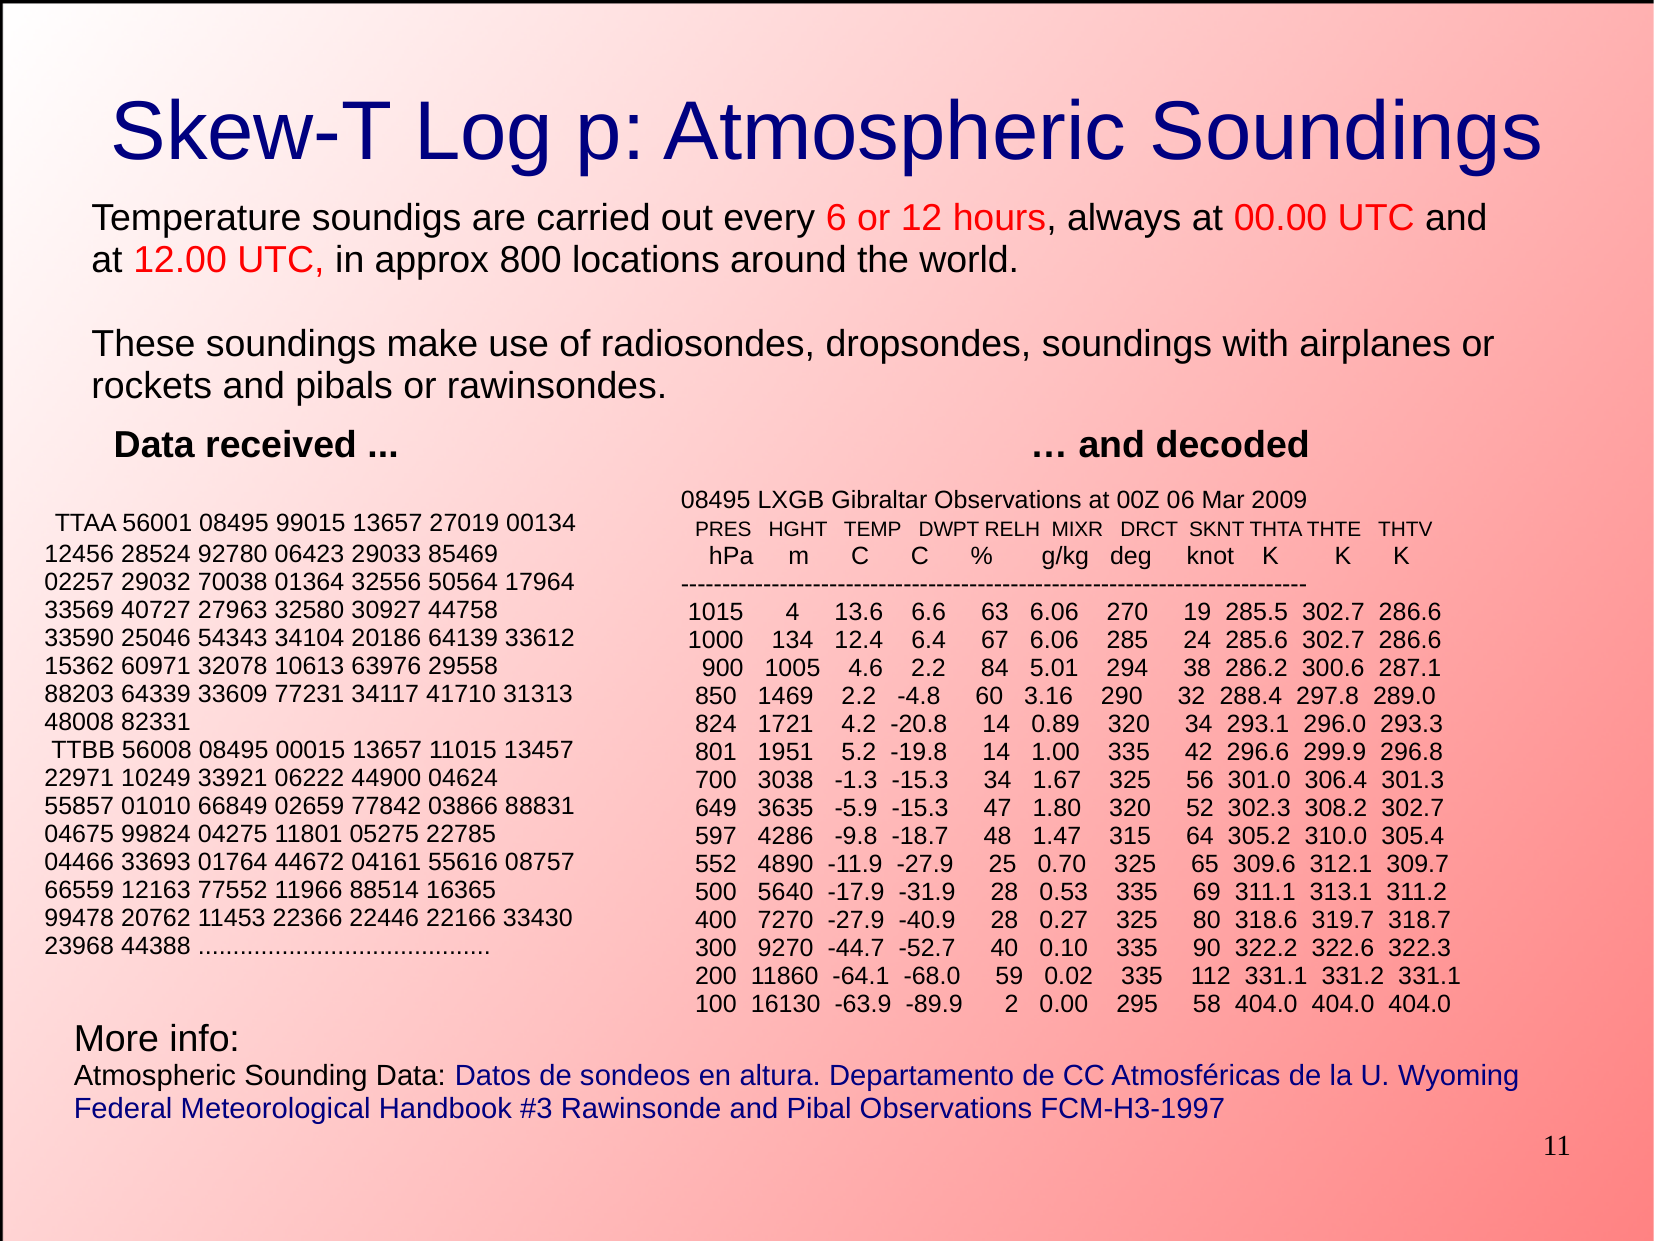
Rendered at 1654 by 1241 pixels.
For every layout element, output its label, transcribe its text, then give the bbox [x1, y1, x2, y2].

text_box TTAA 56001 08495 99015 13657 27019 00134 12456 28524 92780 06423 29033 85469 02257 29032 70038 01364 32556 50564 17964 33569 40727 27963 32580 30927 44758 33590 25046 54343 34104 20186 64139 33612 15362 60971 32078 10613 63976 29558 88203 64339 33609 77231 34117 41710 31313 48008 82331 TTBB 56008 08495 00015 13657 11015 13457 22971 10249 33921 06222 44900 04624 55857 01010 66849 02659 77842 03866 88831 04675 99824 04275 11801 05275 22785 04466 33693 01764 44672 04161 55616 08757 66559 12163 77552 11966 88514 16365 99478 20762 11453 22366 22446 22166 33430 23968 44388 .......................................... [29, 490, 609, 995]
text_box 08495 LXGB Gibraltar Observations at 00Z 06 Mar 2009 PRES HGHT TEMP DWPT RELH MIXR DRCT SKNT THTA THTE THTV hPa m C C % g/kg deg knot K K K ---------------------------------------------------------------------------- 1015 4 13.6 6.6 63 6.06 270 19 285.5 302.7 286.6 1000 134 12.4 6.4 67 6.06 285 24 285.6 302.7 286.6 900 1005 4.6 2.2 84 5.01 294 38 286.2 300.6 287.1 850 1469 2.2 -4.8 60 3.16 290 32 288.4 297.8 289.0 824 1721 4.2 -20.8 14 0.89 320 34 293.1 296.0 293.3 801 1951 5.2 -19.8 14 1.00 335 42 296.6 299.9 296.8 700 3038 -1.3 -15.3 34 1.67 325 56 301.0 306.4 301.3 649 3635 -5.9 -15.3 47 1.80 320 52 302.3 308.2 302.7 597 4286 -9.8 -18.7 48 1.47 315 64 305.2 310.0 305.4 552 4890 -11.9 -27.9 25 0.70 325 65 309.6 312.1 309.7 500 5640 -17.9 -31.9 28 0.53 335 69 311.1 313.1 311.2 400 7270 -27.9 -40.9 28 0.27 325 80 318.6 319.7 318.7 300 9270 -44.7 -52.7 40 0.10 335 90 322.2 322.6 322.3 200 11860 -64.1 -68.0 59 0.02 335 112 331.1 331.2 331.1 100 16130 -63.9 -89.9 2 0.00 295 58 404.0 404.0 404.0 [666, 478, 1483, 1054]
text_box … and decoded [1015, 415, 1371, 473]
text_box [144, 571, 176, 646]
title Skew-T Log p: Atmospheric Soundings [83, 57, 1572, 188]
text_box Temperature soundigs are carried out every 6 or 12 hours, always at 00.00 UTC and at 12.00 UTC, in approx 800 locations around the world. These soundings make use of radiosondes, dropsondes, soundings with airplanes or rockets and pibals or rawinsondes. [76, 188, 1572, 456]
text_box More info: Atmospheric Sounding Data: Datos de sondeos en altura. Departamento de CC Atmosféricas de la U. Wyoming Federal Meteorological Handbook #3 Rawinsonde and Pibal Observations FCM-H3-1997 [59, 1009, 1539, 1133]
picture [0, 0, 1654, 1241]
text_box Data received ... [99, 415, 465, 473]
